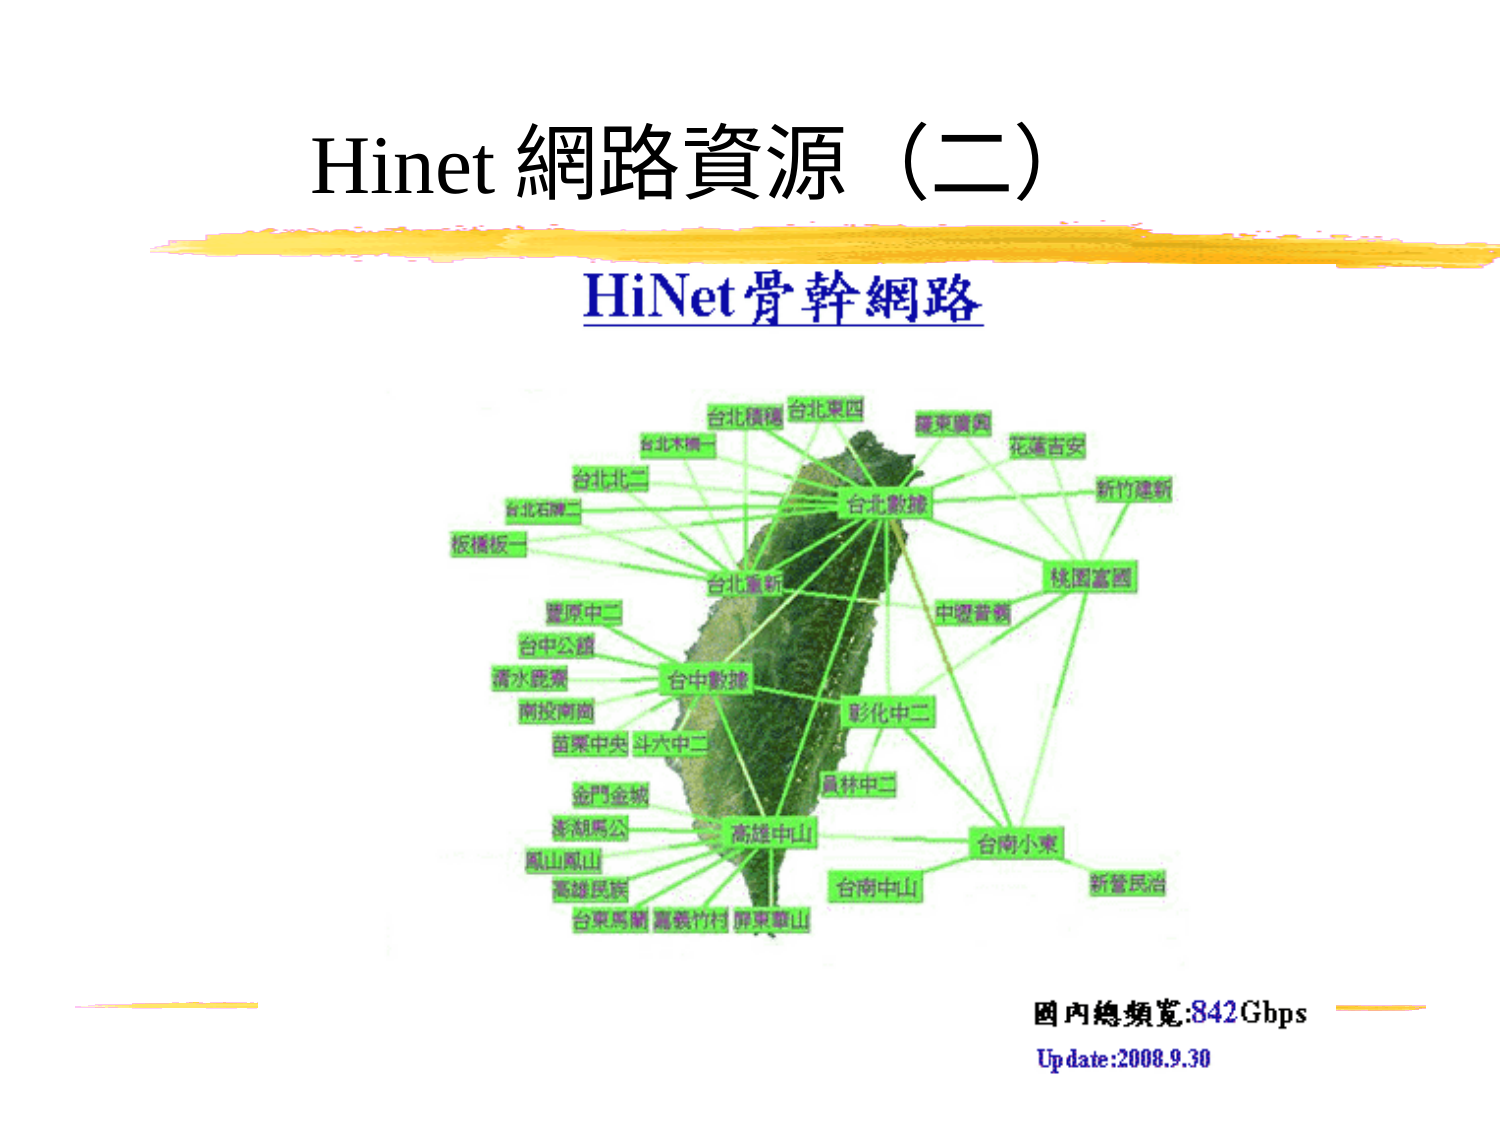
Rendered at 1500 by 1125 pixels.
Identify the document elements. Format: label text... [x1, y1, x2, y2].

picture [75, 215, 1500, 1080]
title Hinet網路資源（二） [66, 23, 1342, 225]
